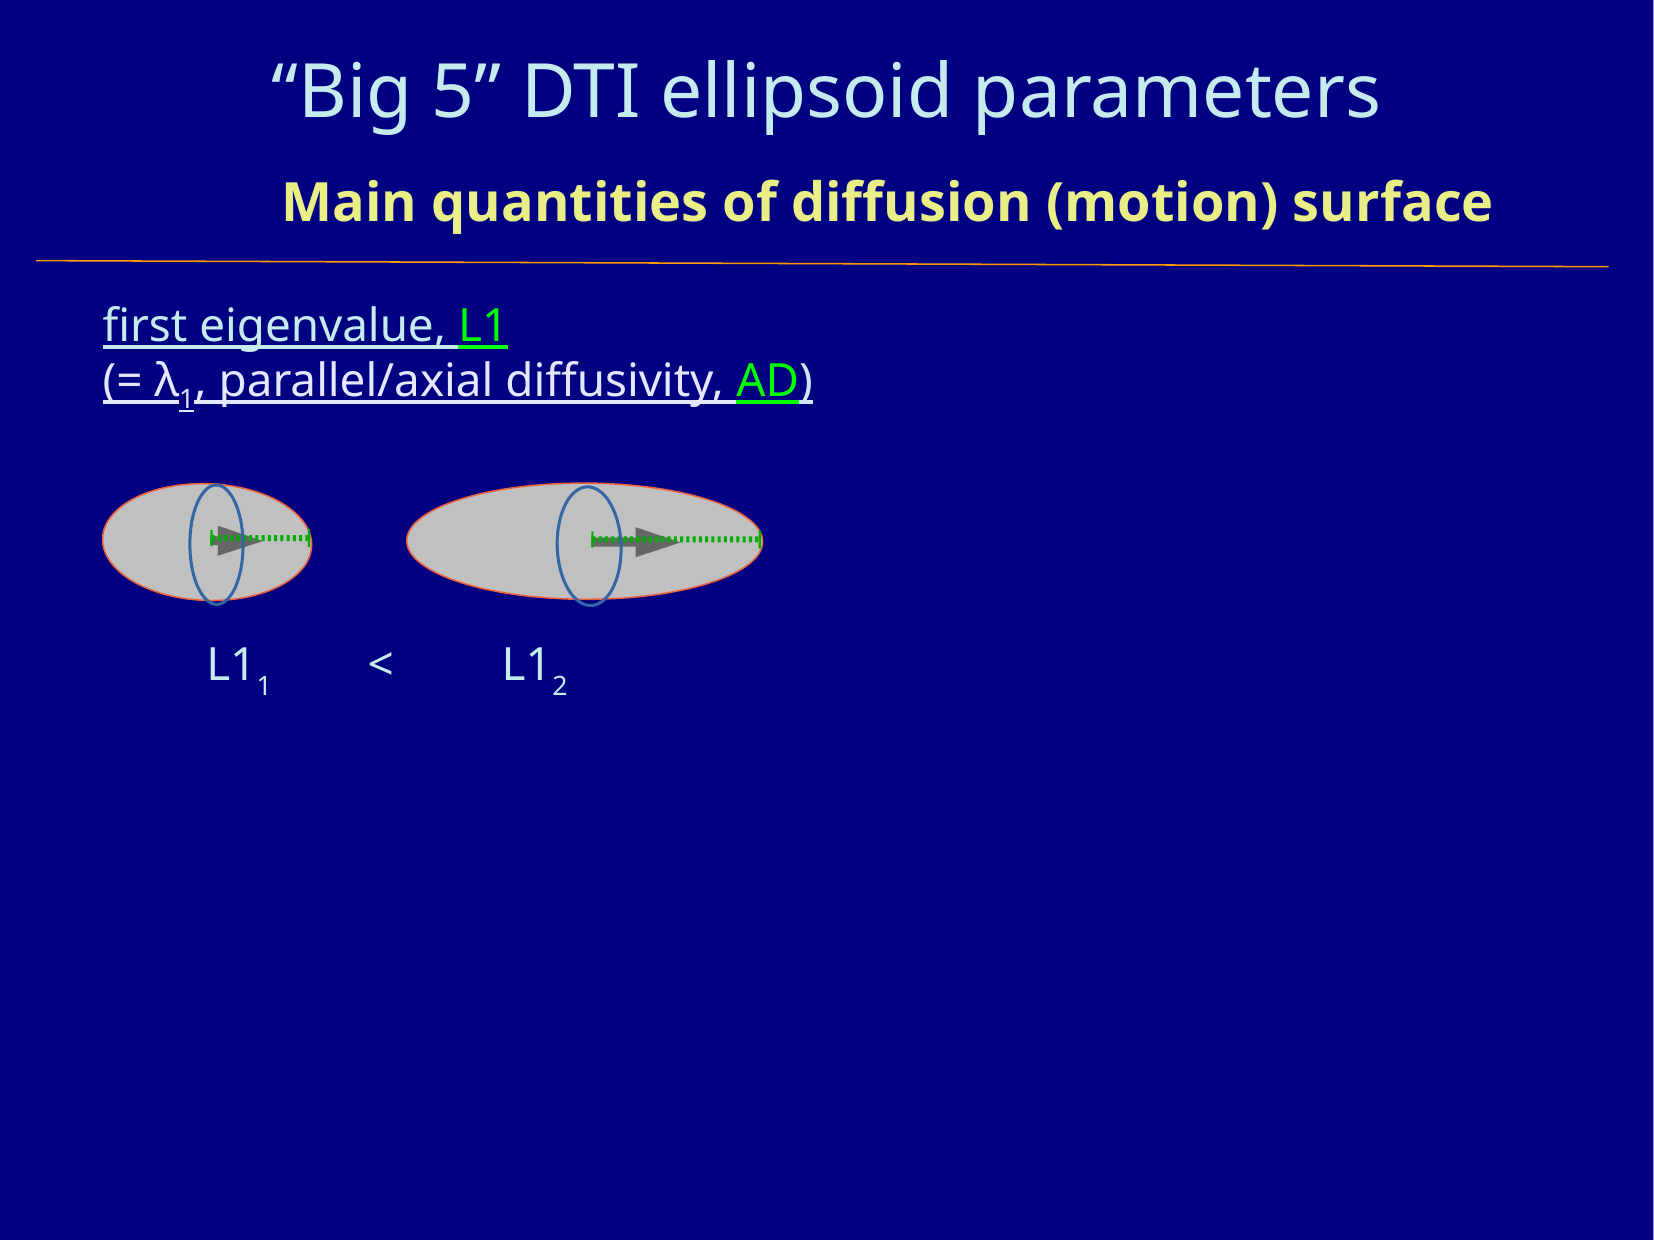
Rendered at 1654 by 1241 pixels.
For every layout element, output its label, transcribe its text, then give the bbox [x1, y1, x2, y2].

text_box first eigenvalue, L1 (= λ1, parallel/axial diffusivity, AD) [51, 288, 761, 423]
text_box [406, 483, 762, 600]
title “Big 5” DTI ellipsoid parameters [0, 12, 1654, 163]
text_box [102, 483, 212, 601]
text_box Main quantities of diffusion (motion) surface [230, 159, 1460, 235]
text_box L11 < L12 [156, 627, 583, 709]
text_box [559, 489, 619, 600]
text_box [223, 484, 312, 600]
text_box [192, 487, 241, 601]
